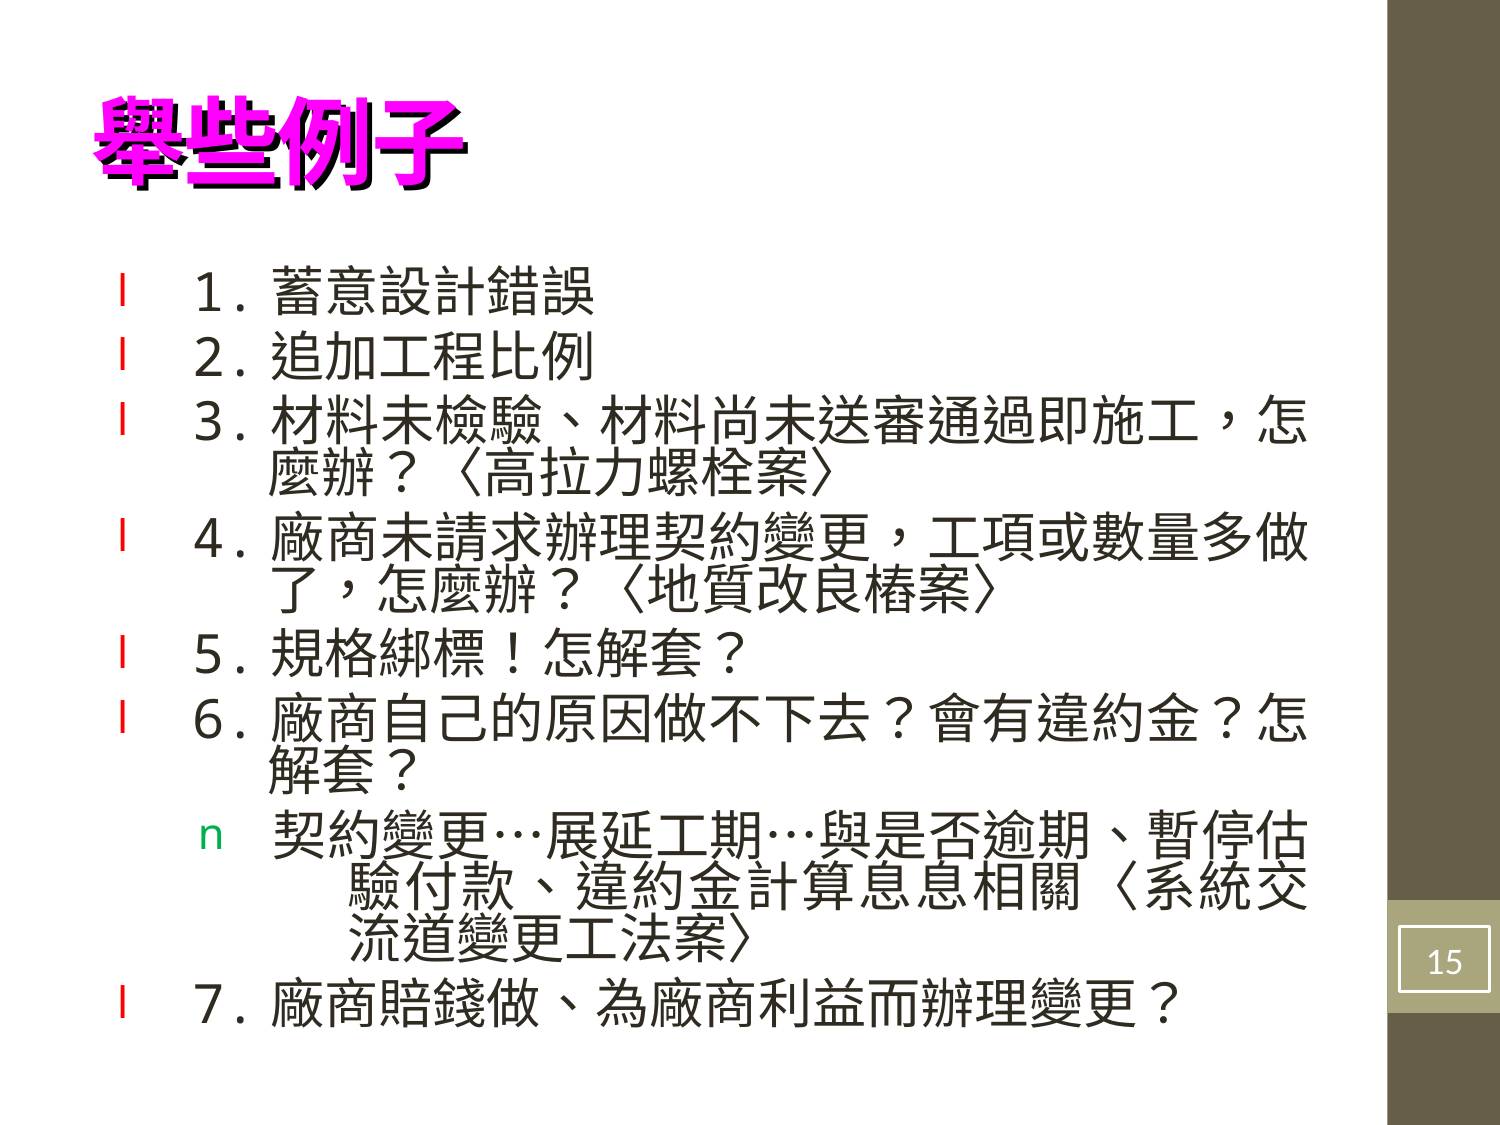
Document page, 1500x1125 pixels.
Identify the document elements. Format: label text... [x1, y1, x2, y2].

title 舉些例子 [75, 45, 1326, 233]
list 1.蓄意設計錯誤 2.追加工程比例 3.材料未檢驗、材料尚未送審通過即施工，怎麼辦？〈高拉力螺栓案〉 4.廠商未請求辦理契約變更，工項或數量多做了，怎麼辦？〈地質改良樁案〉 5.規格綁標！怎解套？ 6.廠商自己的原因做不下去？會有違約金？怎解套？ 契約變更…展延工期…與是否逾期、暫停估驗付款、違約金計算息息相關〈系統交流道變更工法案〉 7.廠商賠錢做、為廠商利益而辦理變更？ [75, 262, 1326, 1051]
text_box 15 [1399, 926, 1490, 992]
